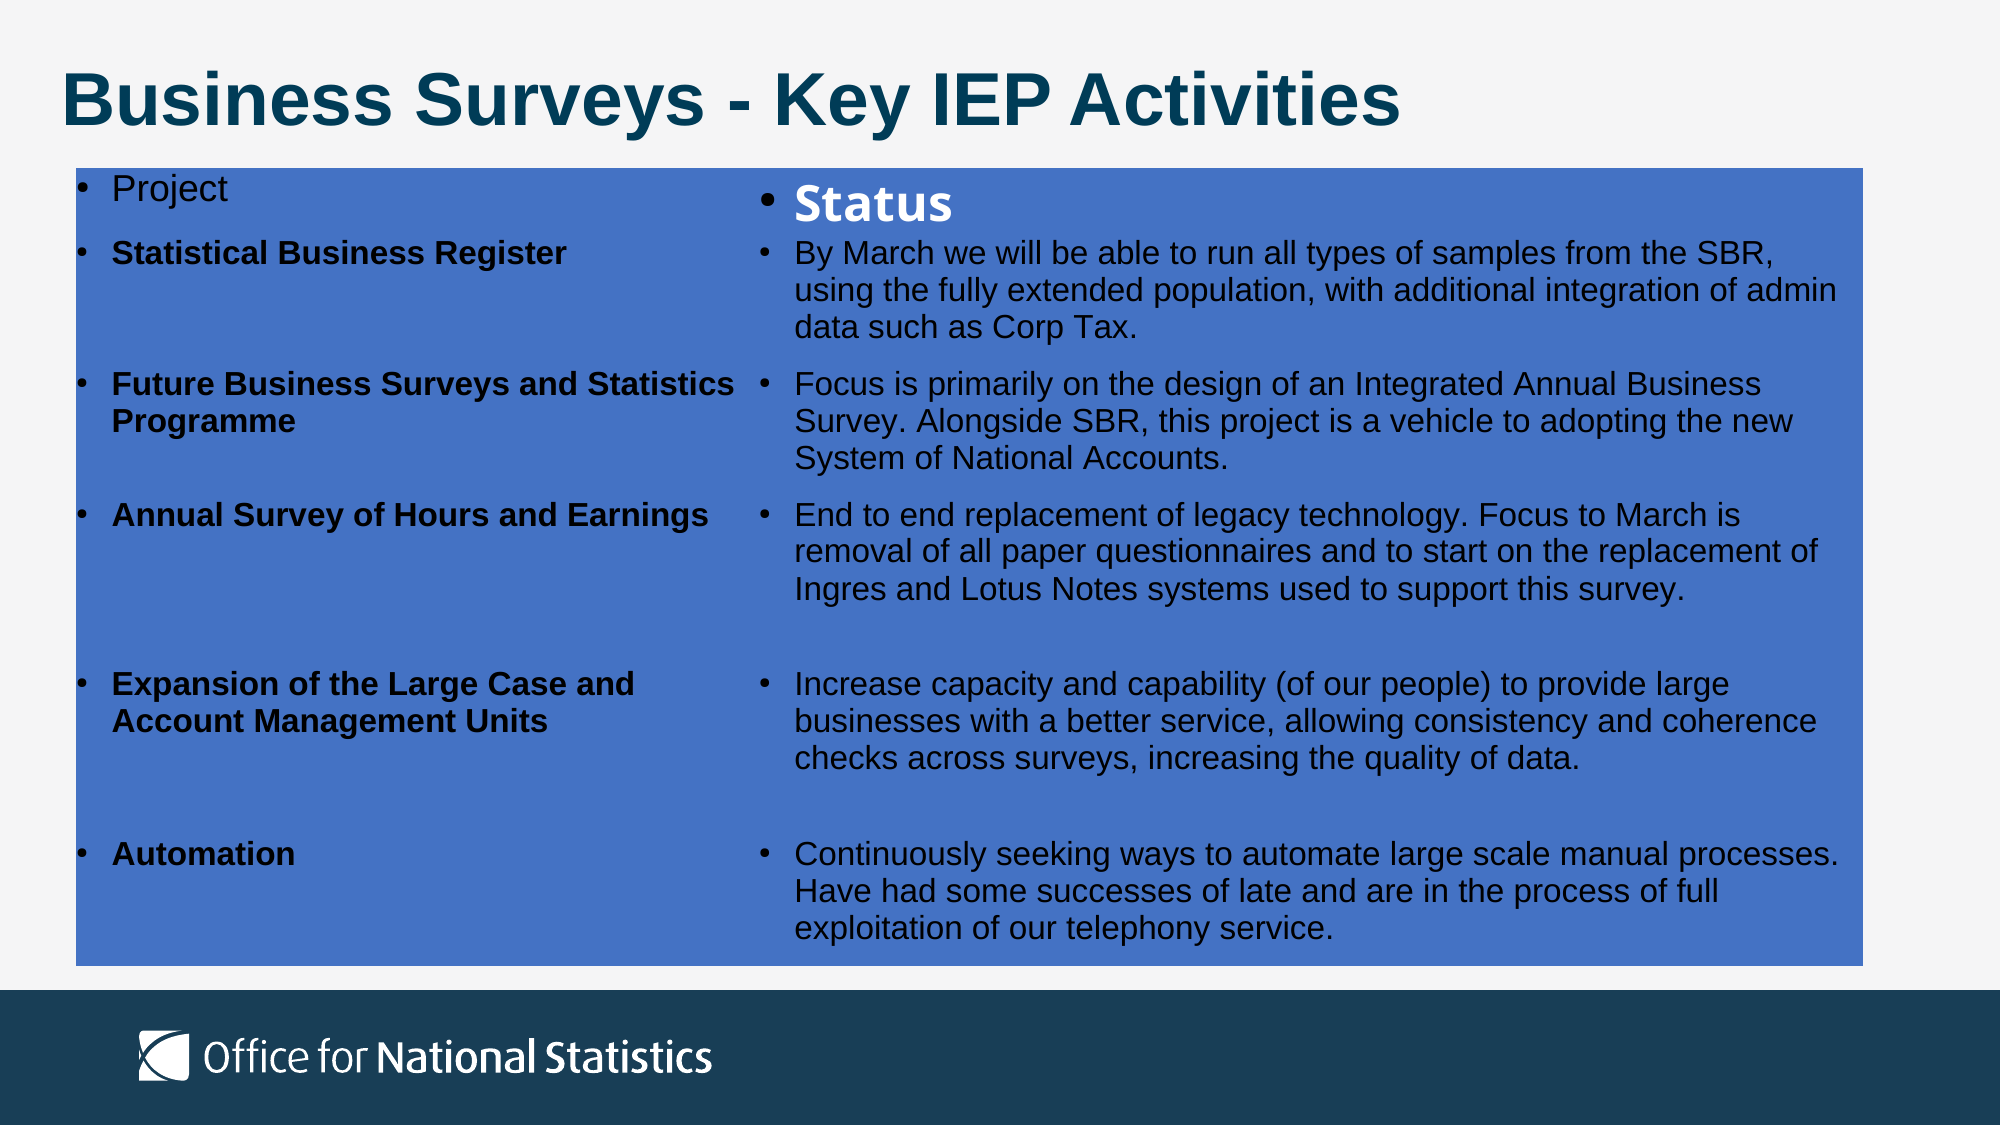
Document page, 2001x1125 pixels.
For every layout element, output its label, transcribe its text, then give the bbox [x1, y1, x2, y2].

table_cell Continuously seeking ways to automate large scale manual processes. Have had some successes of late and are in the process of full exploitation of our telephony service. [759, 835, 1863, 966]
table_cell Statistical Business Register [76, 234, 759, 365]
table_cell By March we will be able to run all types of samples from the SBR, using the fully extended population, with additional integration of admin data such as Corp Tax. [759, 234, 1863, 365]
table_cell End to end replacement of legacy technology. Focus to March is removal of all paper questionnaires and to start on the replacement of Ingres and Lotus Notes systems used to support this survey. [759, 496, 1863, 666]
table_cell Annual Survey of Hours and Earnings [76, 496, 759, 666]
table_cell Focus is primarily on the design of an Integrated Annual Business Survey. Alongside SBR, this project is a vehicle to adopting the new System of National Accounts. [759, 365, 1863, 496]
table_cell Increase capacity and capability (of our people) to provide large businesses with a better service, allowing consistency and coherence checks across surveys, increasing the quality of data. [759, 666, 1863, 835]
table_cell Future Business Surveys and Statistics Programme [76, 365, 759, 496]
table_header Project [76, 168, 759, 234]
table_cell Expansion of the Large Case and Account Management Units [76, 666, 759, 835]
table_header Status [759, 168, 1863, 234]
table_cell Automation [76, 835, 759, 966]
title Business Surveys - Key IEP Activities [60, 56, 1786, 143]
